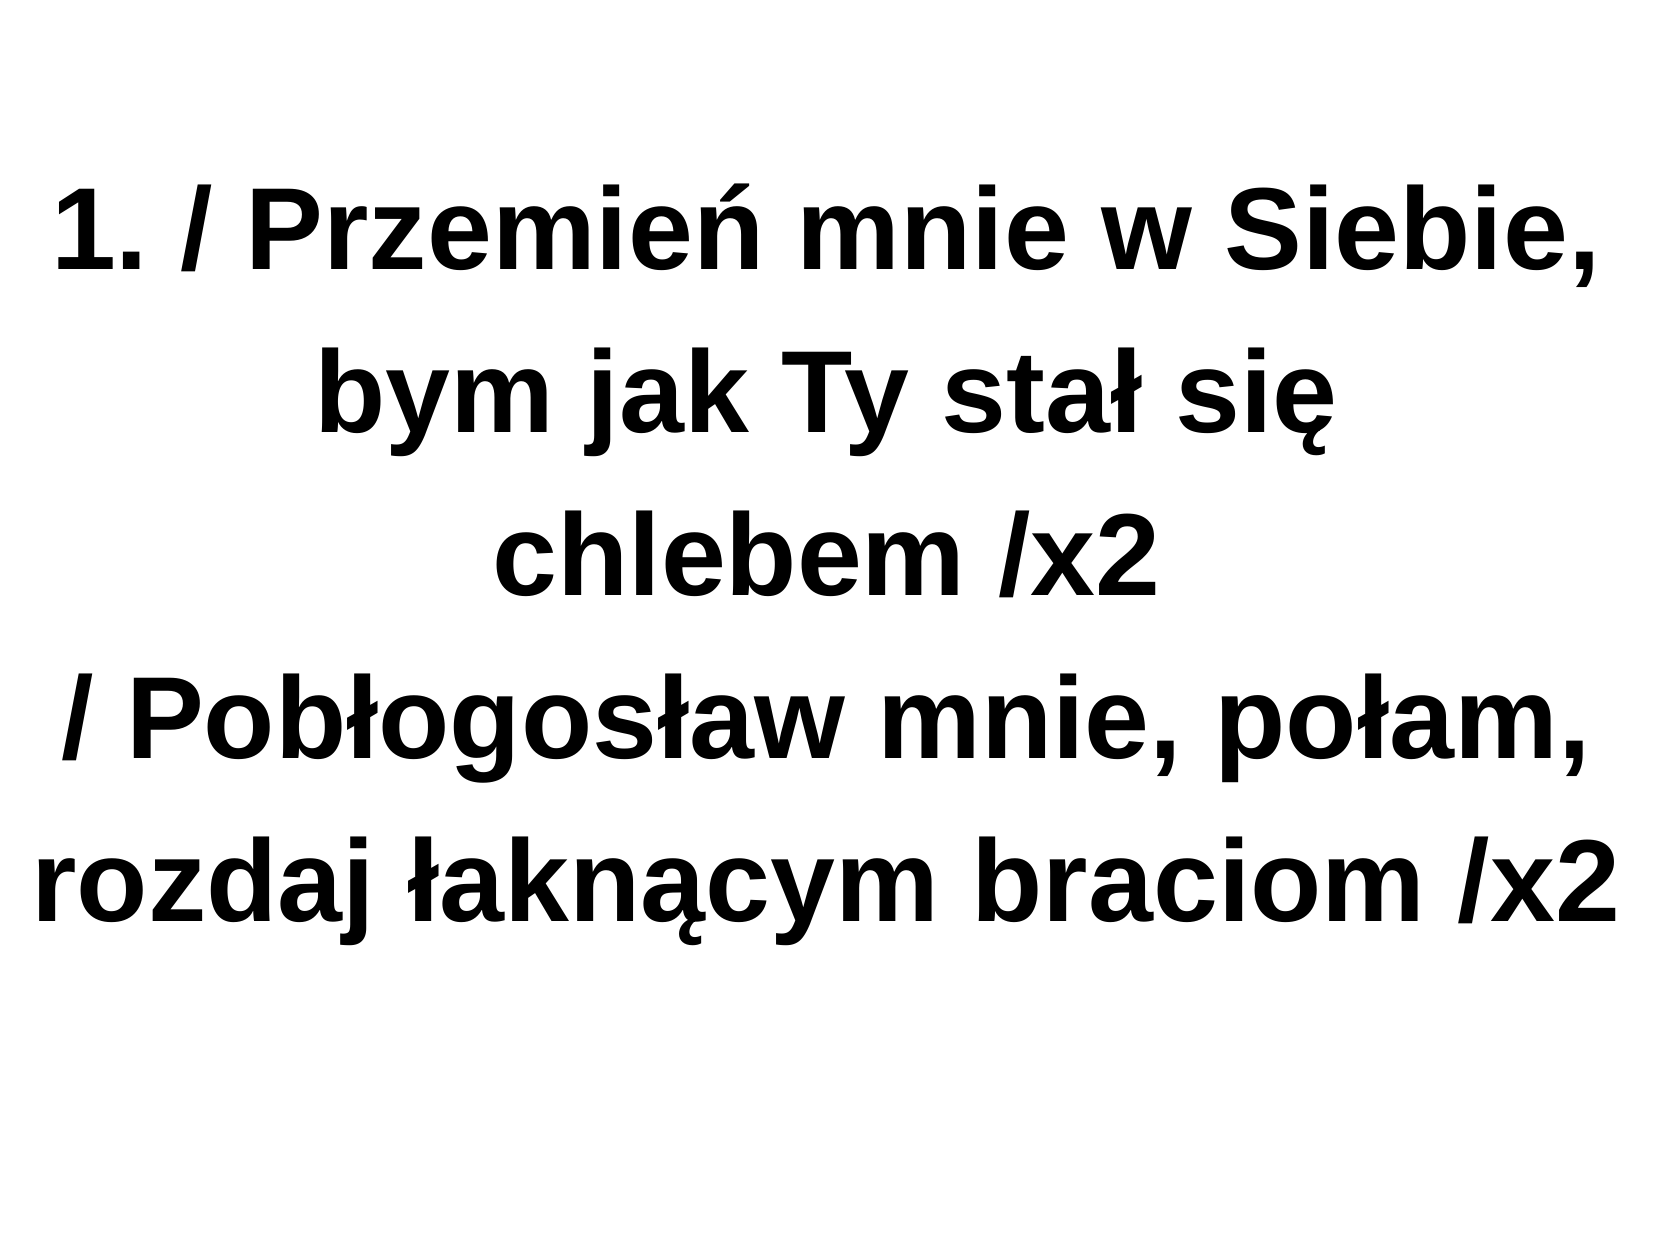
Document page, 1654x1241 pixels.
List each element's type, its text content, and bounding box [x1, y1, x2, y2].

subtitle 1. / Przemień mnie w Siebie, bym jak Ty stał się chlebem /x2 / Pobłogosław mnie, połam, rozdaj łaknącym braciom /x2 [0, 0, 1654, 1241]
